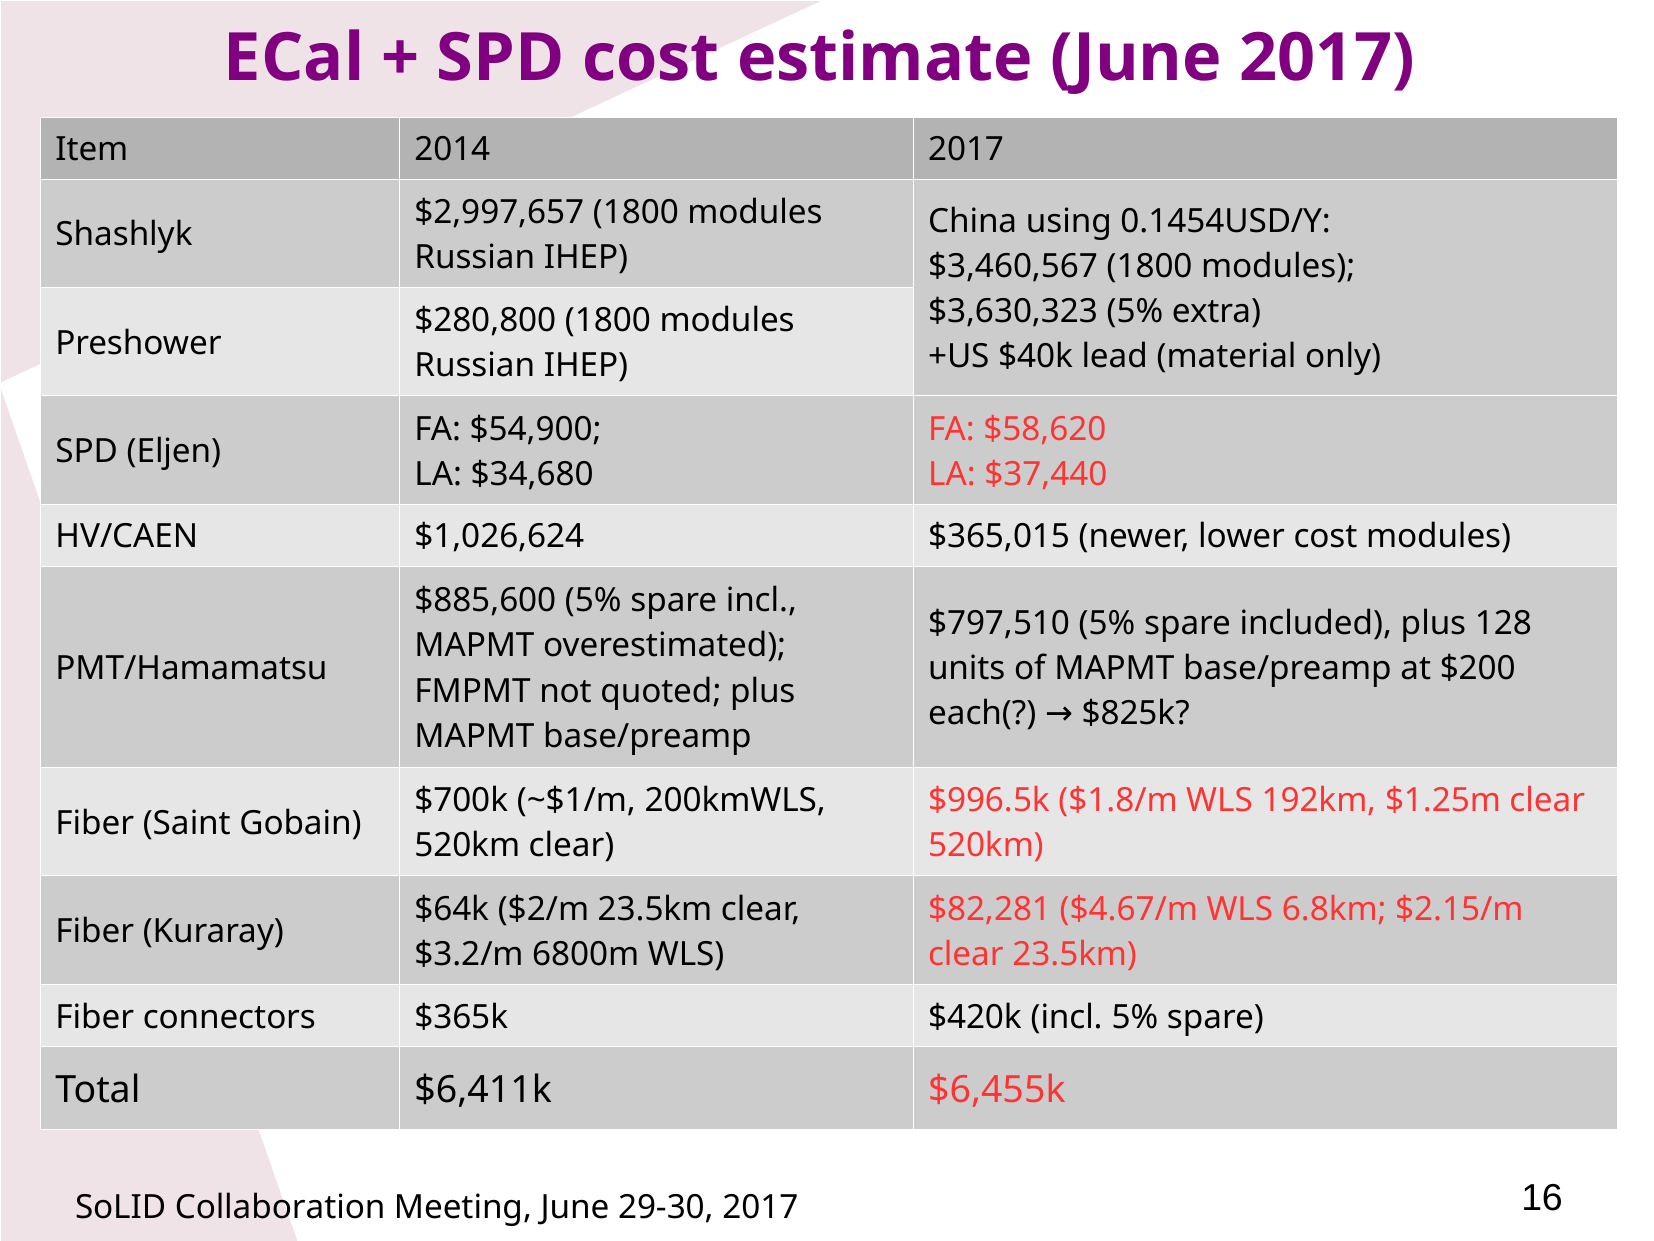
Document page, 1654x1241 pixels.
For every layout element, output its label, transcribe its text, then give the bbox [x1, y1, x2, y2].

table_cell $6,411k [400, 1047, 913, 1129]
table_cell $280,800 (1800 modules Russian IHEP) [400, 288, 913, 395]
table_cell FA: $54,900; LA: $34,680 [400, 396, 913, 504]
table_cell China using 0.1454USD/Y: $3,460,567 (1800 modules); $3,630,323 (5% extra) +US $40k lead (material only) [914, 180, 1617, 395]
table_cell $365k [400, 985, 913, 1046]
table_cell $6,455k [914, 1047, 1617, 1129]
title ECal + SPD cost estimate (June 2017) [68, 13, 1571, 113]
table_cell $996.5k ($1.8/m WLS 192km, $1.25m clear 520km) [914, 768, 1617, 875]
table_cell $885,600 (5% spare incl., MAPMT overestimated); FMPMT not quoted; plus MAPMT base/preamp [400, 567, 913, 767]
table_cell $1,026,624 [400, 505, 913, 566]
table_cell $420k (incl. 5% spare) [914, 985, 1617, 1046]
table_cell Preshower [41, 288, 399, 395]
table_cell $365,015 (newer, lower cost modules) [914, 505, 1617, 566]
table_header Item [41, 118, 399, 179]
table_cell $2,997,657 (1800 modules Russian IHEP) [400, 180, 913, 287]
table_cell Fiber (Saint Gobain) [41, 768, 399, 875]
table_cell Total [41, 1047, 399, 1129]
table_cell $700k (~$1/m, 200kmWLS, 520km clear) [400, 768, 913, 875]
table_header 2017 [914, 118, 1617, 179]
table_cell FA: $58,620 LA: $37,440 [914, 396, 1617, 504]
table_cell Fiber (Kuraray) [41, 876, 399, 984]
table_cell $82,281 ($4.67/m WLS 6.8km; $2.15/m clear 23.5km) [914, 876, 1617, 984]
table_cell Shashlyk [41, 180, 399, 287]
table_cell SPD (Eljen) [41, 396, 399, 504]
table_header 2014 [400, 118, 913, 179]
table_cell Fiber connectors [41, 985, 399, 1046]
table_cell HV/CAEN [41, 505, 399, 566]
table_cell $64k ($2/m 23.5km clear, $3.2/m 6800m WLS) [400, 876, 913, 984]
table_cell PMT/Hamamatsu [41, 567, 399, 767]
table_cell $797,510 (5% spare included), plus 128 units of MAPMT base/preamp at $200 each(?) → $825k? [914, 567, 1617, 767]
